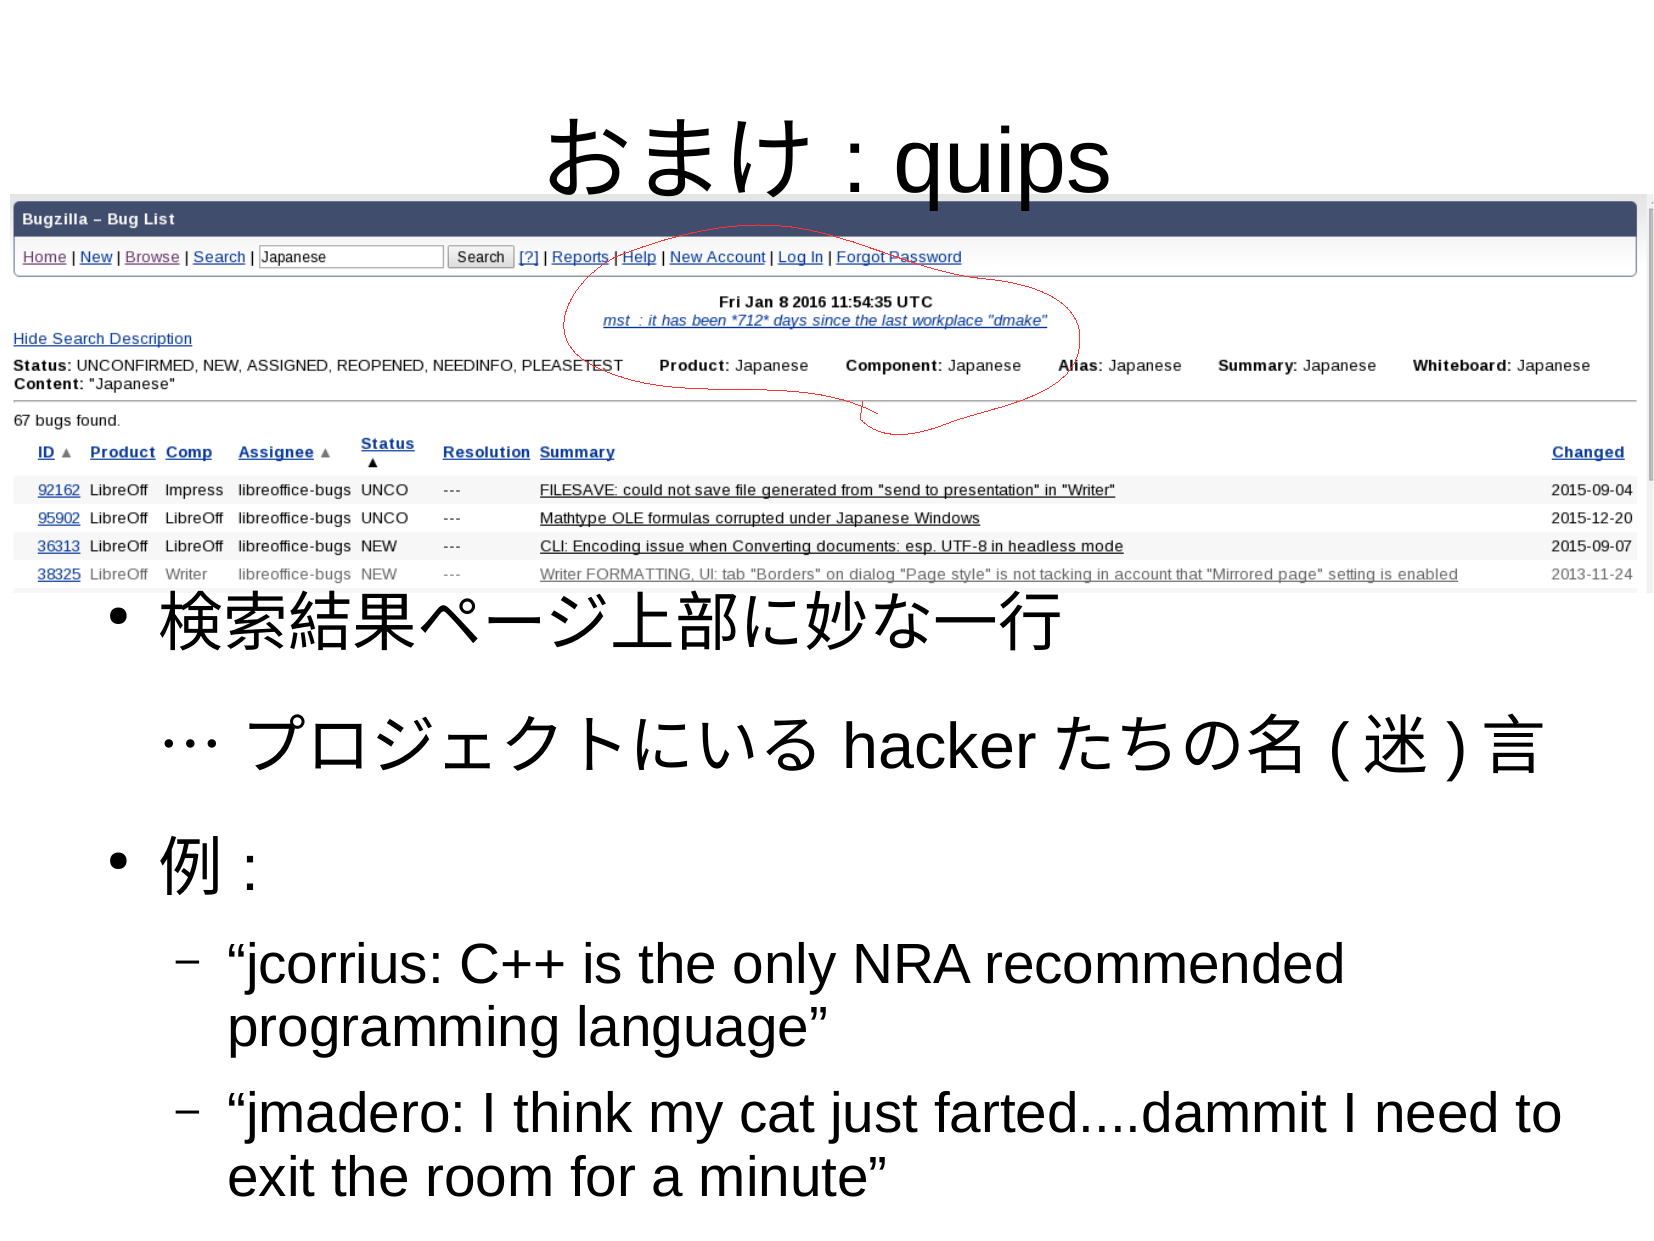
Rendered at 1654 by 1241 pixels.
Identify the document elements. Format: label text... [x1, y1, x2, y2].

title おまけ: quips [82, 49, 1571, 257]
list 検索結果ページ上部に妙な一行 …プロジェクトにいるhackerたちの名(迷)言 例: “jcorrius: C++ is the only NRA recommended programming language” “jmadero: I think my cat just farted....dammit I need to exit the room for a minute” [90, 570, 1579, 1241]
picture [10, 194, 1654, 593]
